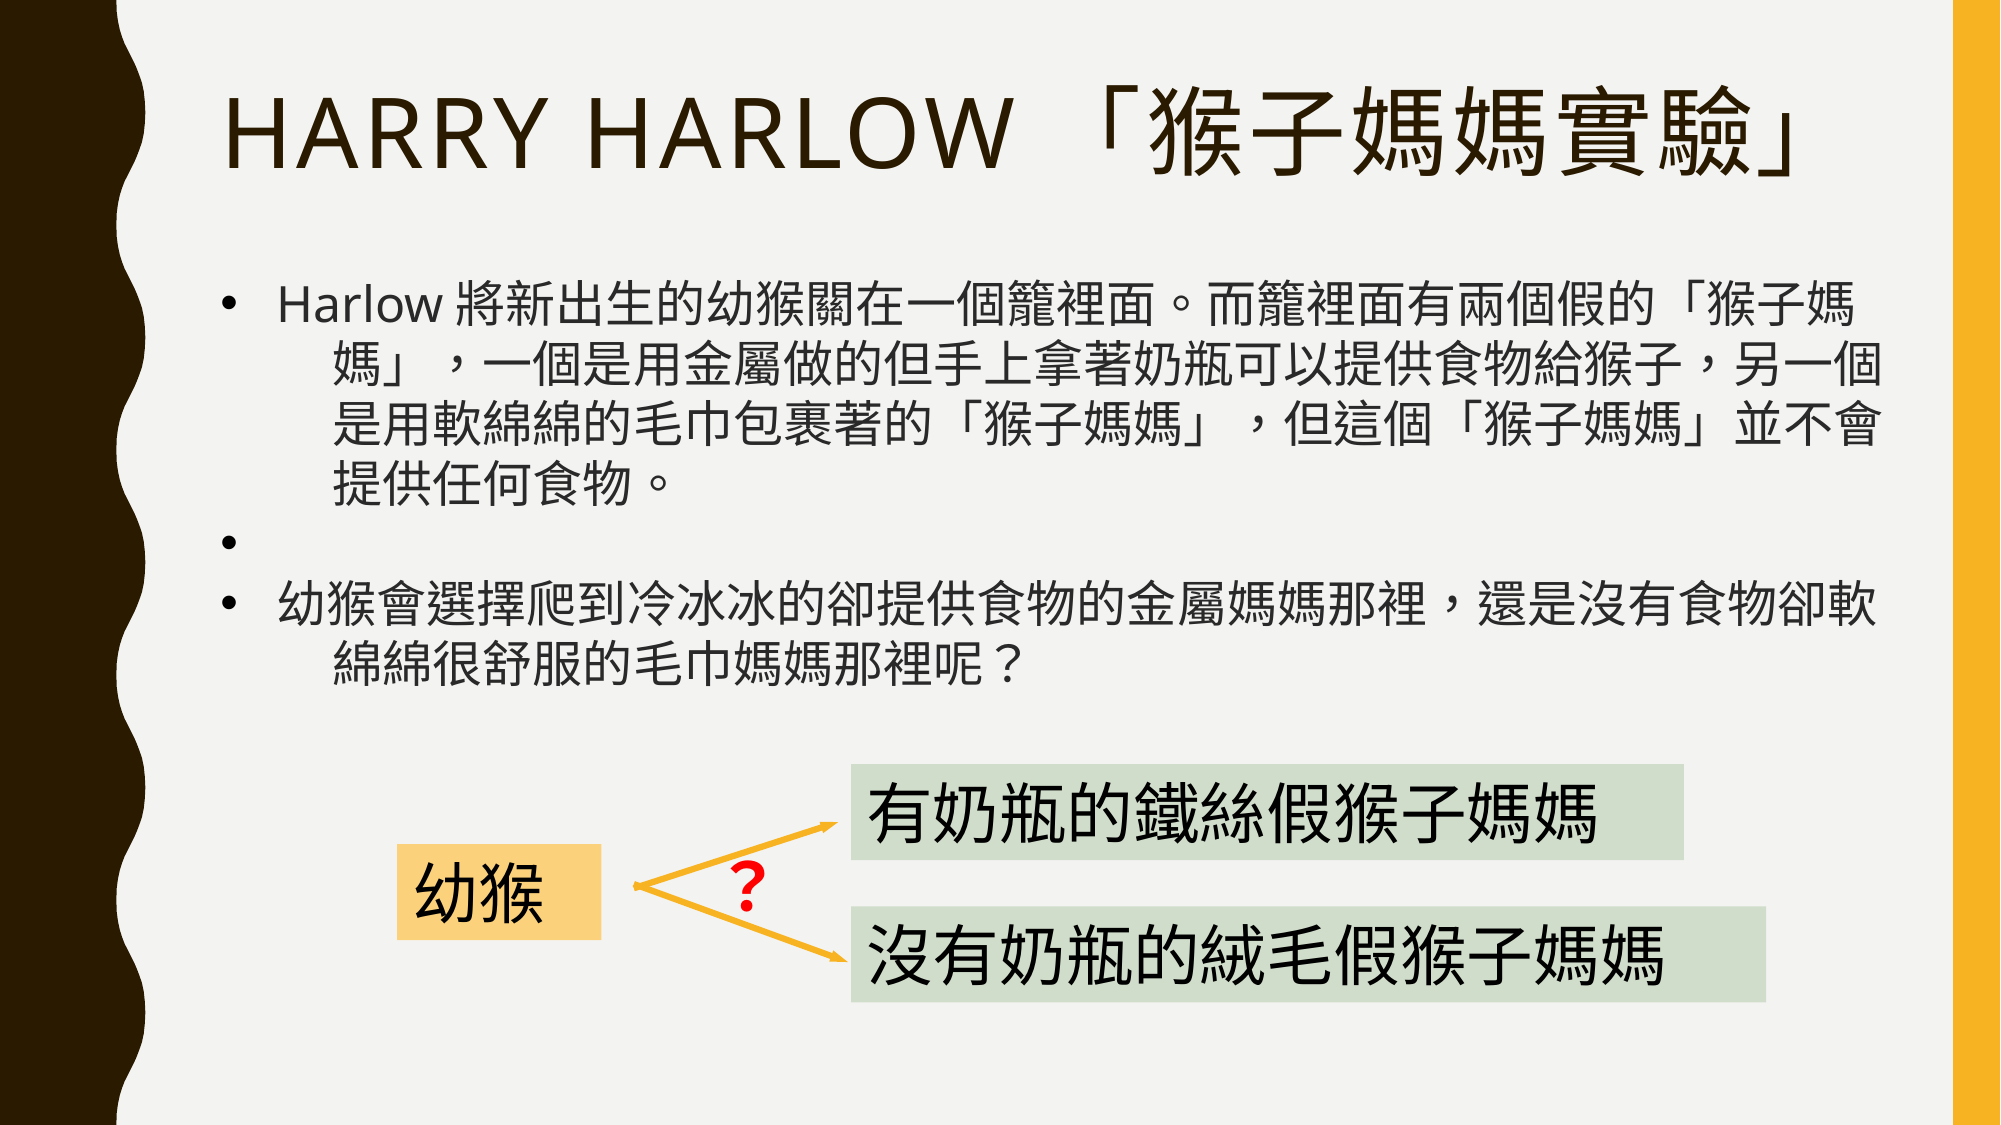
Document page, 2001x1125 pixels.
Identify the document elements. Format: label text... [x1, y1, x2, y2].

text_box 有奶瓶的鐵絲假猴子媽媽 [851, 764, 1684, 861]
text_box 幼猴 [397, 844, 602, 941]
text_box ？ [699, 837, 905, 934]
text_box Harlow將新出生的幼猴關在一個籠裡面。而籠裡面有兩個假的「猴子媽媽」，一個是用金屬做的但手上拿著奶瓶可以提供食物給猴子，另一個是用軟綿綿的毛巾包裹著的「猴子媽媽」，但這個「猴子媽媽」並不會提供任何食物。 幼猴會選擇爬到冷冰冰的卻提供食物的金屬媽媽那裡，還是沒有食物卻軟綿綿很舒服的毛巾媽媽那裡呢？ [205, 265, 1906, 700]
title Harry Harlow「猴子媽媽實驗」 [205, 62, 1876, 265]
text_box 沒有奶瓶的絨毛假猴子媽媽 [851, 906, 1767, 1003]
